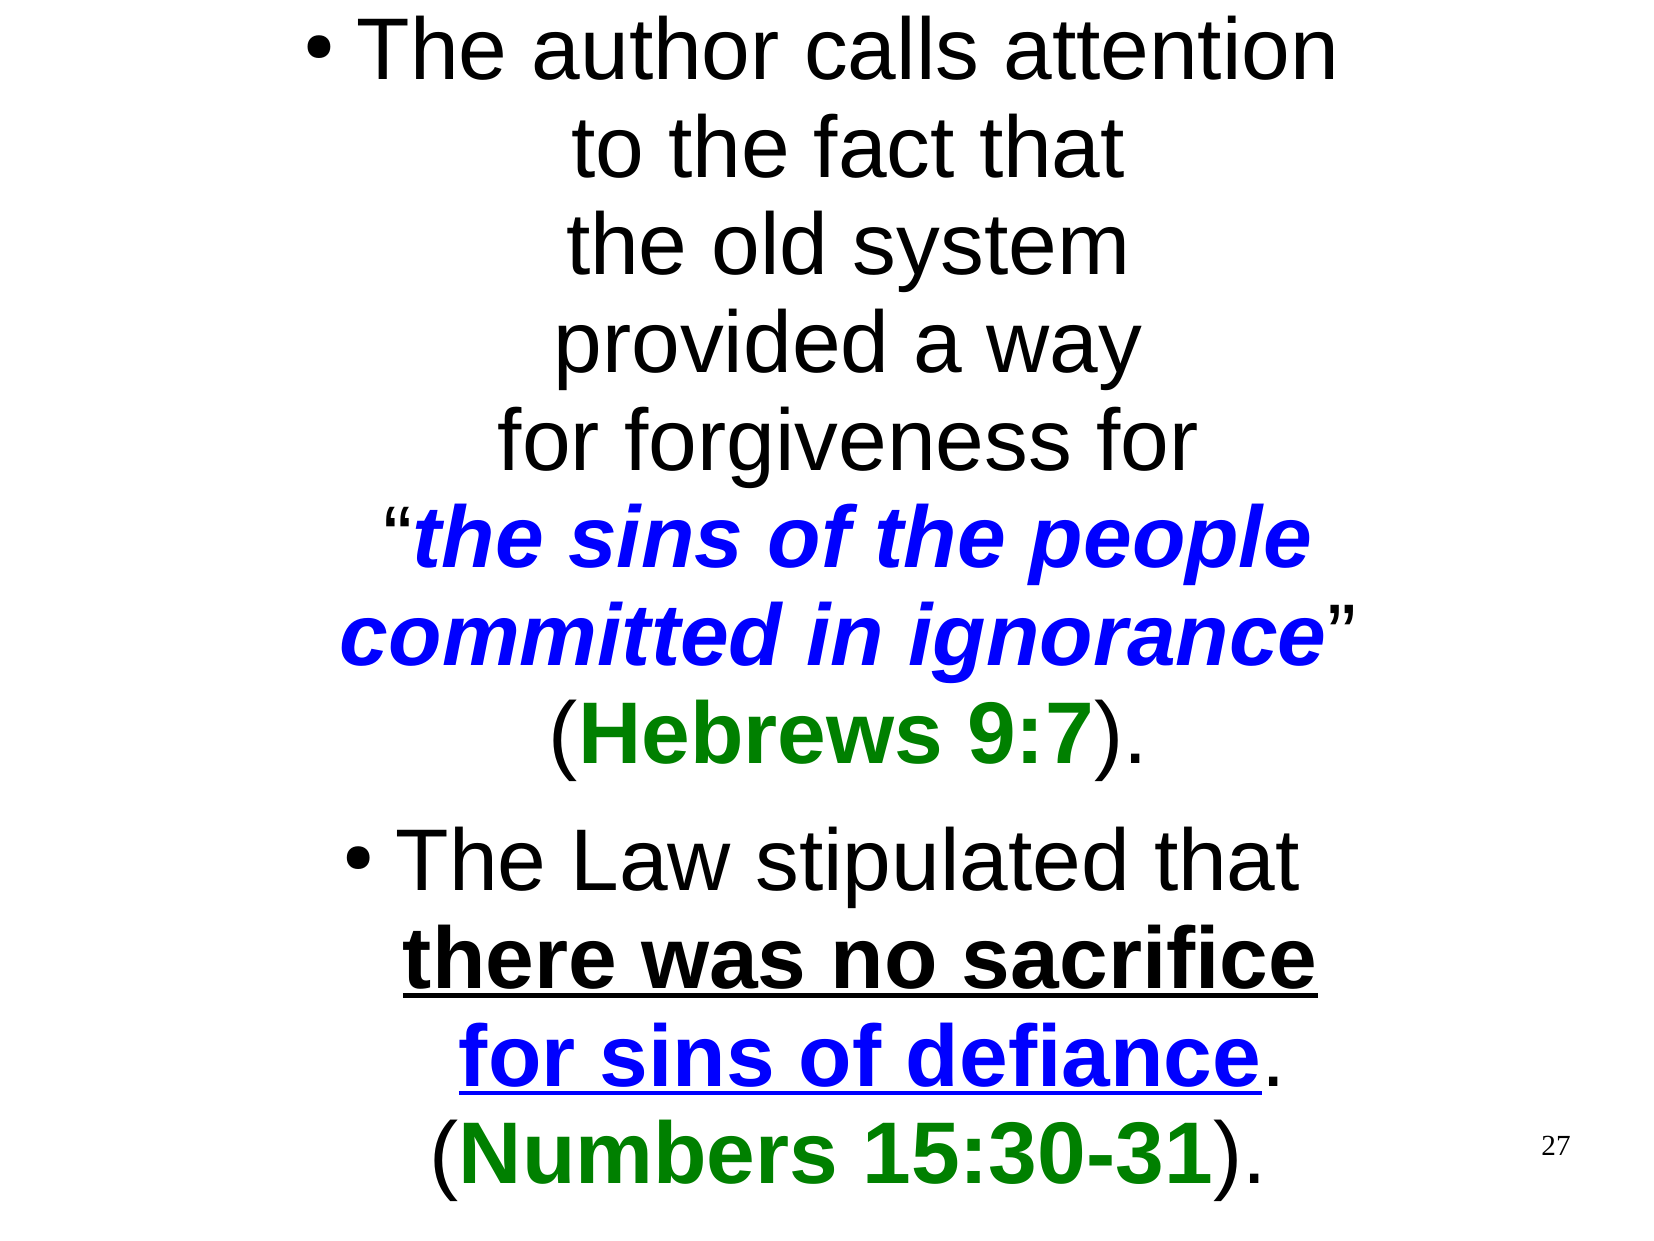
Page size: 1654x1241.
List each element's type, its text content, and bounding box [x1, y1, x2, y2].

list The author calls attention to the fact that the old system provided a way for forgiveness for “the sins of the people committed in ignorance” (Hebrews 9:7). The Law stipulated that there was no sacrifice for sins of defiance. (Numbers 15:30-31). [0, 0, 1651, 1238]
